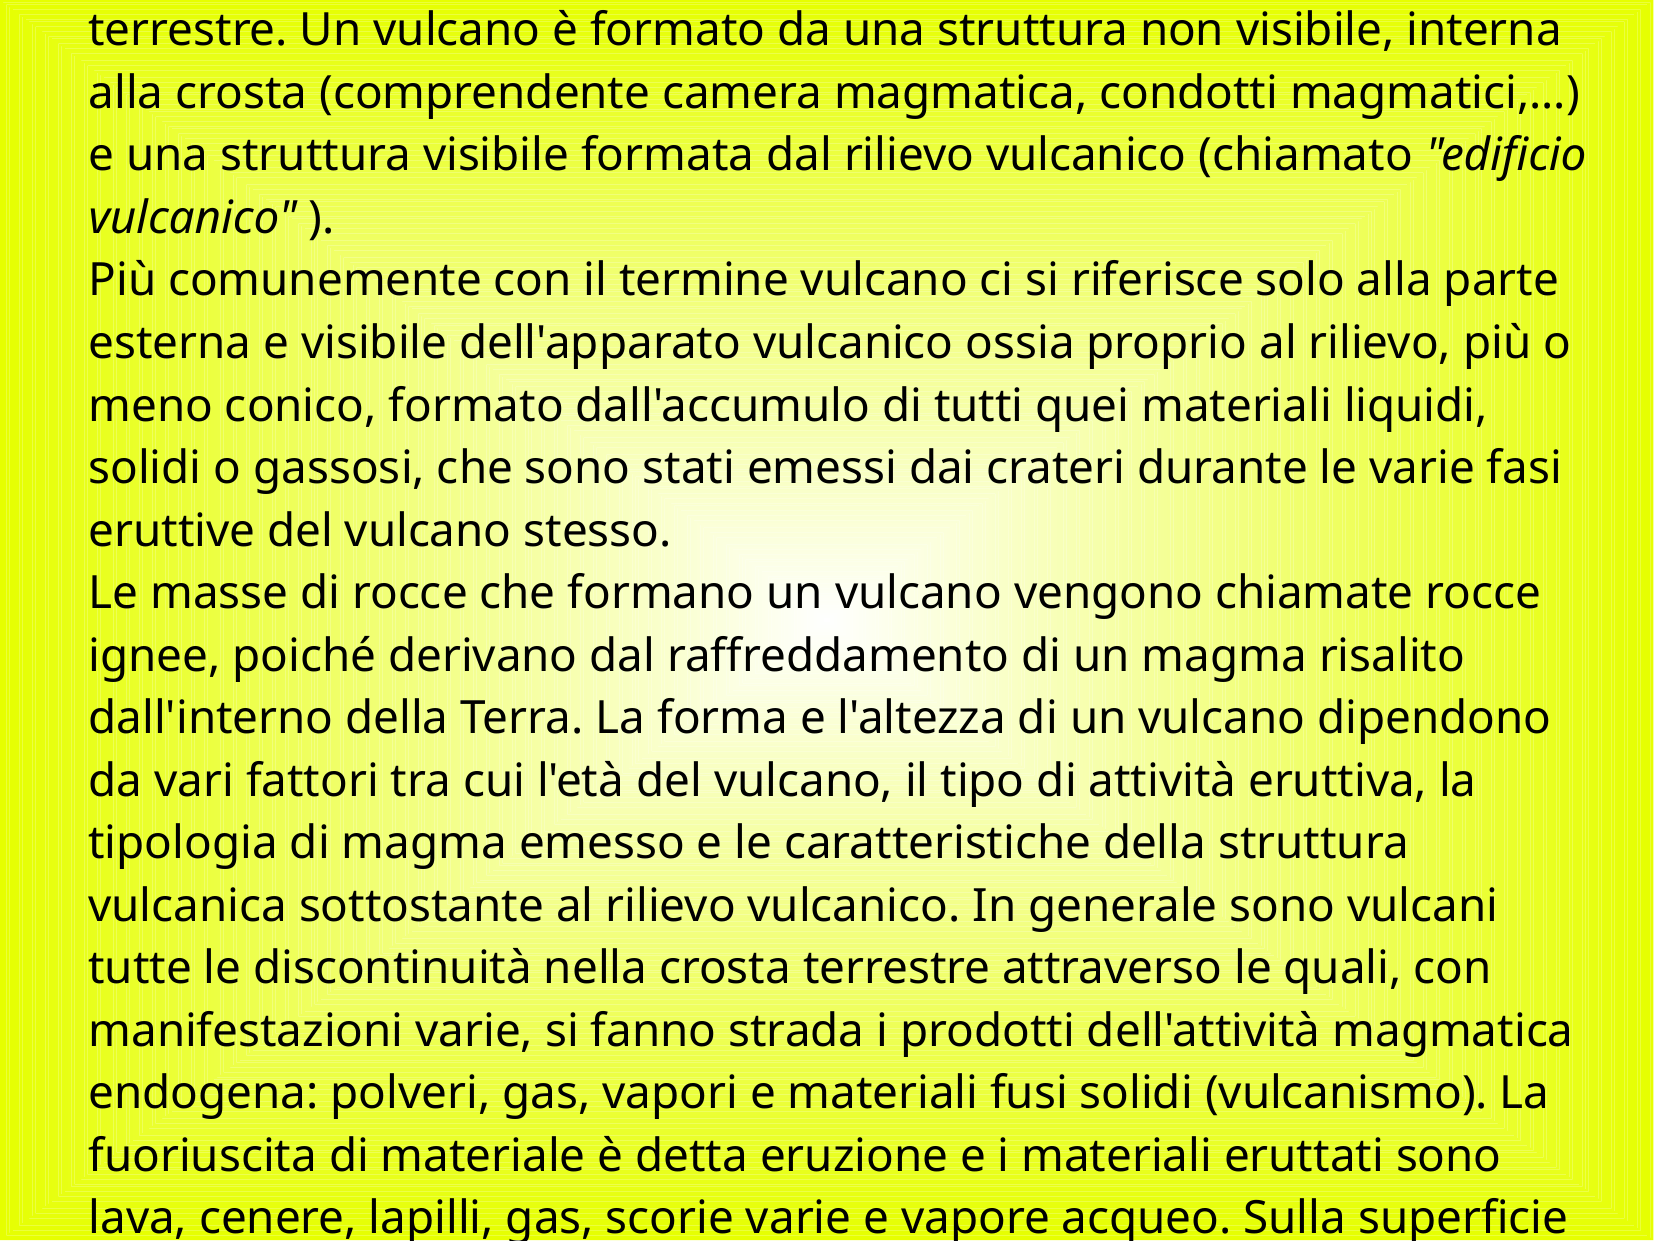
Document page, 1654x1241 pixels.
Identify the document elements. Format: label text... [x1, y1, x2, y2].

subtitle Un vulcano è una struttura geologica complessa, che si genera all'interno della crosta terrestre per la risalita di una sostanza fusa (chiamata magma) formatasi al di sotto o all'interno della crosta terrestre. Un vulcano è formato da una struttura non visibile, interna alla crosta (comprendente camera magmatica, condotti magmatici,...) e una struttura visibile formata dal rilievo vulcanico (chiamato "edificio vulcanico" ). Più comunemente con il termine vulcano ci si riferisce solo alla parte esterna e visibile dell'apparato vulcanico ossia proprio al rilievo, più o meno conico, formato dall'accumulo di tutti quei materiali liquidi, solidi o gassosi, che sono stati emessi dai crateri durante le varie fasi eruttive del vulcano stesso. Le masse di rocce che formano un vulcano vengono chiamate rocce ignee, poiché derivano dal raffreddamento di un magma risalito dall'interno della Terra. La forma e l'altezza di un vulcano dipendono da vari fattori tra cui l'età del vulcano, il tipo di attività eruttiva, la tipologia di magma emesso e le caratteristiche della struttura vulcanica sottostante al rilievo vulcanico. In generale sono vulcani tutte le discontinuità nella crosta terrestre attraverso le quali, con manifestazioni varie, si fanno strada i prodotti dell'attività magmatica endogena: polveri, gas, vapori e materiali fusi solidi (vulcanismo). La fuoriuscita di materiale è detta eruzione e i materiali eruttati sono lava, cenere, lapilli, gas, scorie varie e vapore acqueo. Sulla superficie terrestre il 90% dei vulcani sono sottomarini (in gran parte situati lungo le dorsali medio oceaniche) mentre circa 1500 sono quelli oggi attivi sulle terre emerse. [88, 62, 1595, 1182]
